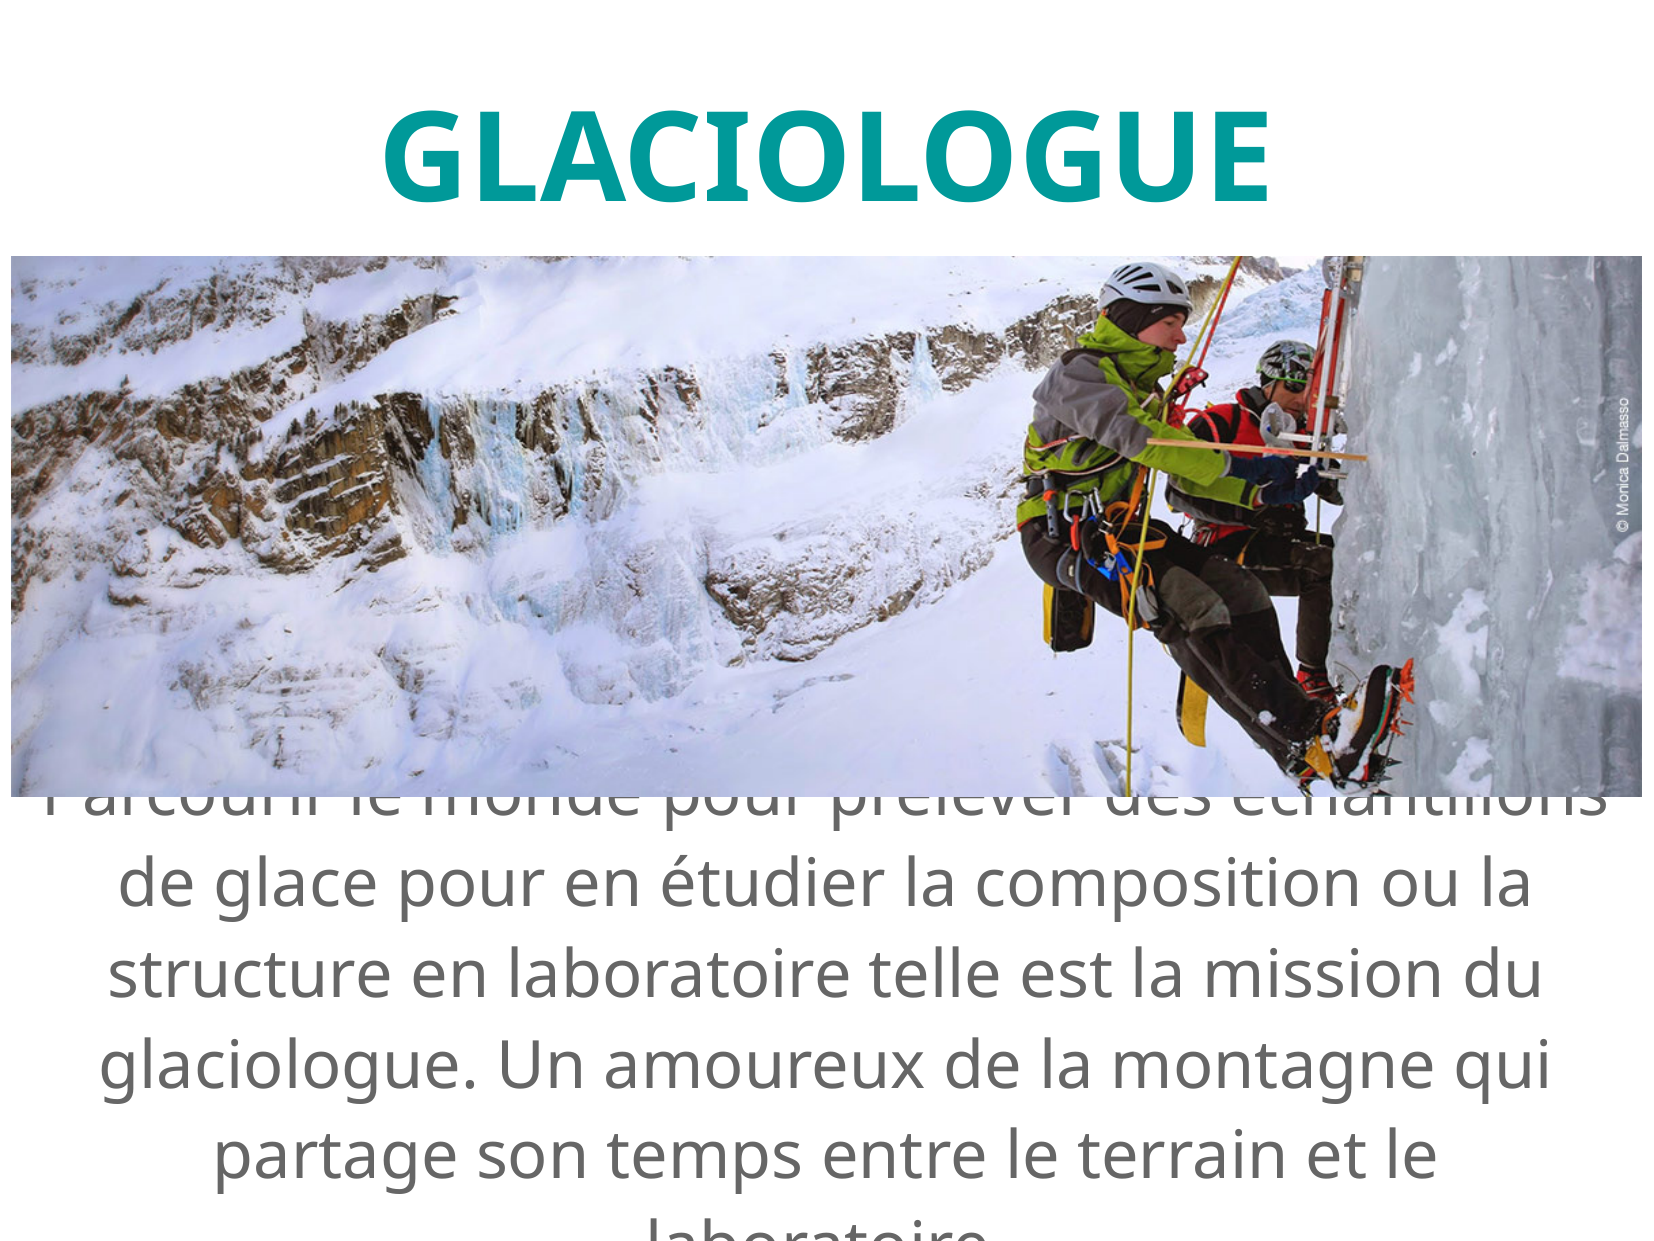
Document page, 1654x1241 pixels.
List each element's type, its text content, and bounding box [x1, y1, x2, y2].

subtitle Parcourir le monde pour prélever des échantillons de glace pour en étudier la composition ou la structure en laboratoire telle est la mission du glaciologue. Un amoureux de la montagne qui partage son temps entre le terrain et le laboratoire. [23, 0, 1630, 256]
subtitle Parcourir le monde pour prélever des échantillons de glace pour en étudier la composition ou la structure en laboratoire telle est la mission du glaciologue. Un amoureux de la montagne qui partage son temps entre le terrain et le laboratoire. [23, 798, 1630, 1241]
picture [11, 256, 1642, 798]
